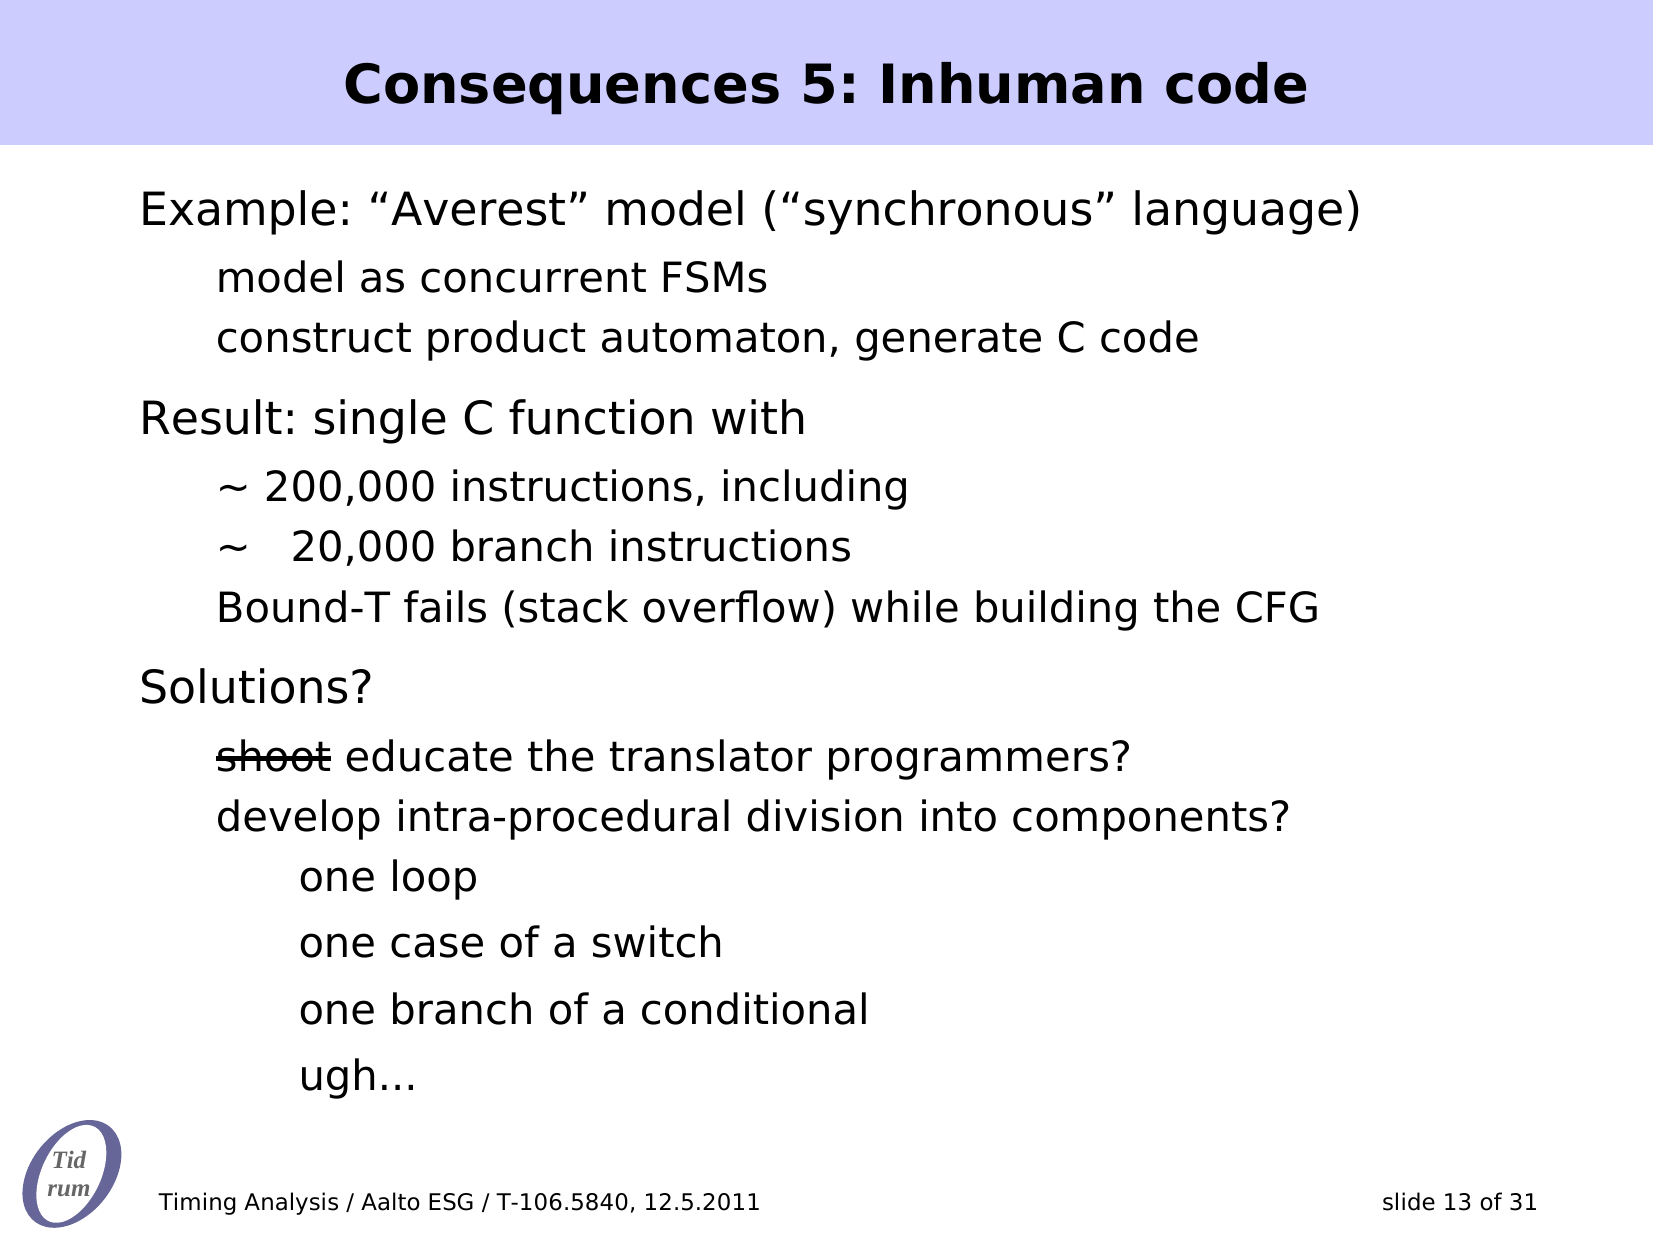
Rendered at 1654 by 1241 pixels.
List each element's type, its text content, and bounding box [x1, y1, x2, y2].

list Example: “Averest” model (“synchronous” language) model as concurrent FSMs construct product automaton, generate C code Result: single C function with ~ 200,000 instructions, including ~ 20,000 branch instructions Bound-T fails (stack overflow) while building the CFG Solutions? shoot educate the translator programmers? develop intra-procedural division into components? one loop one case of a switch one branch of a conditional ugh... [121, 182, 1533, 1121]
title Consequences 5: Inhuman code [121, 43, 1533, 126]
